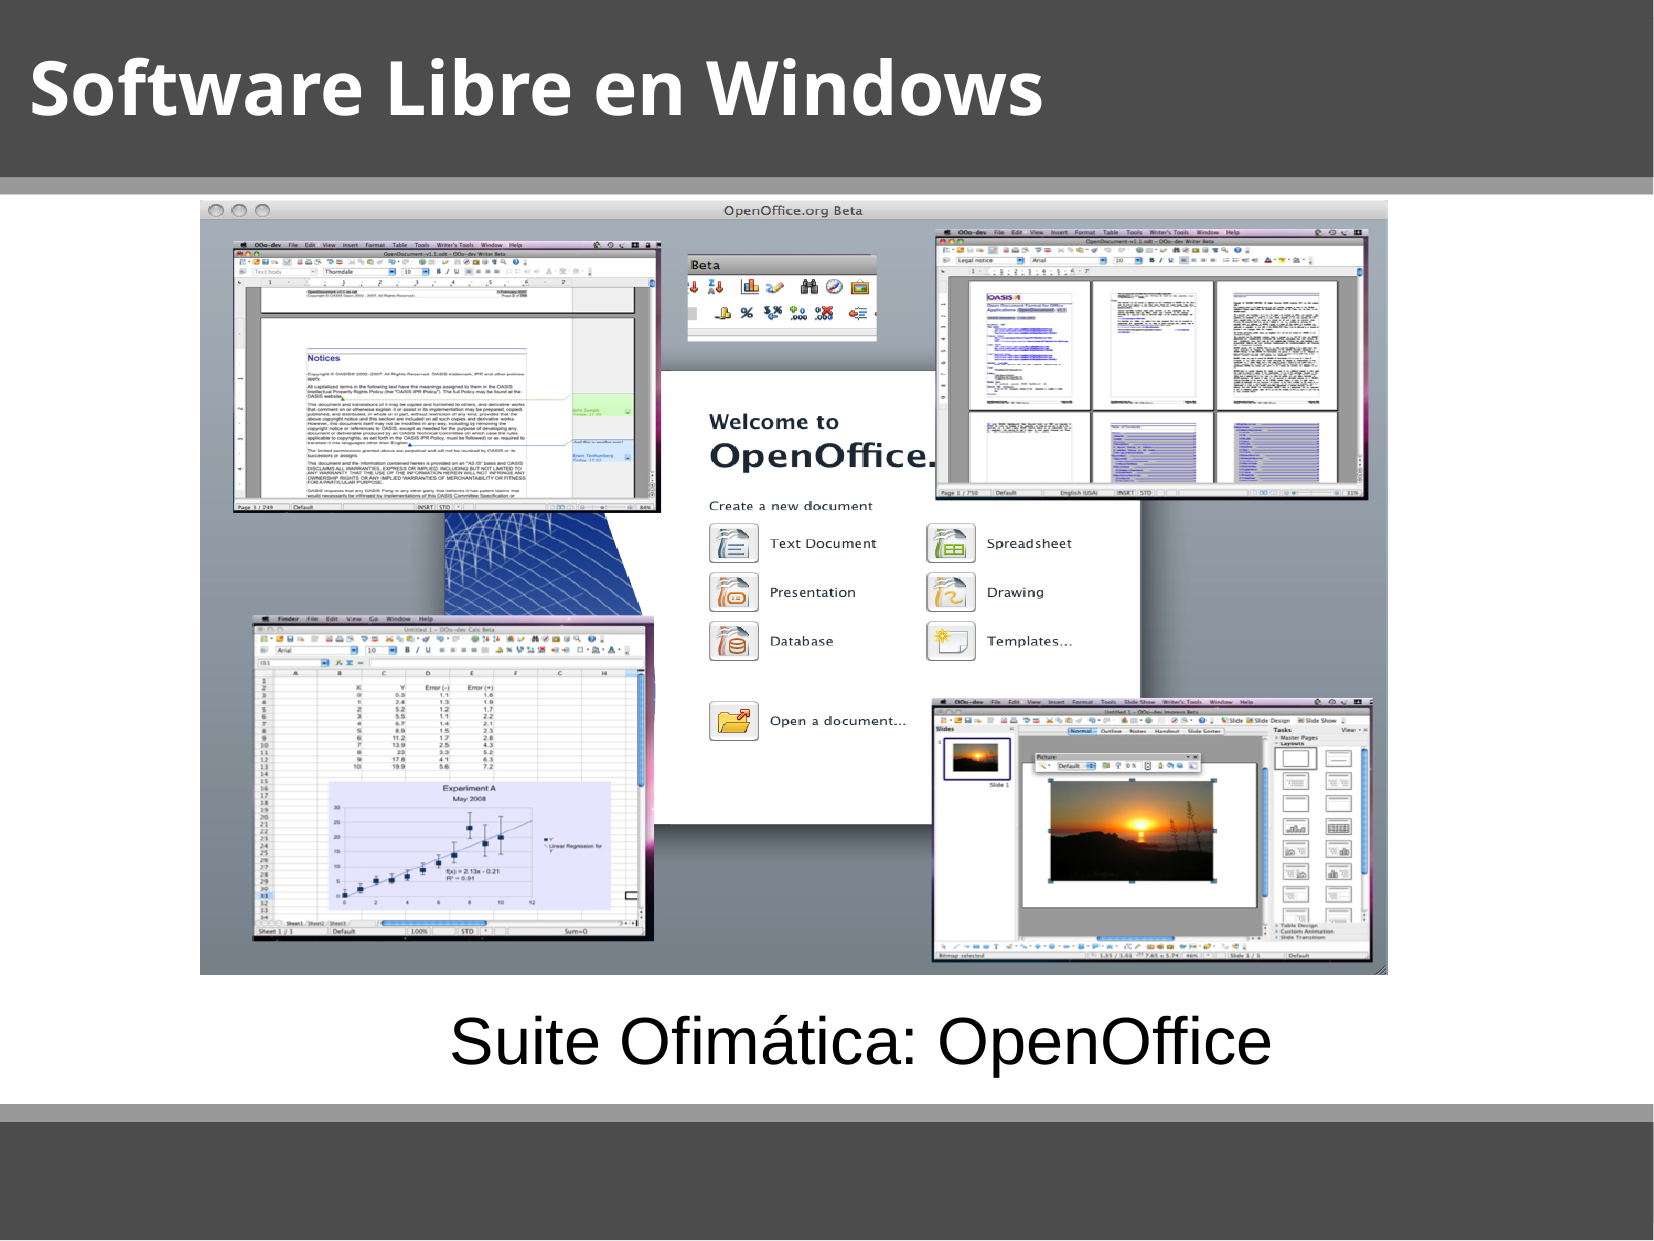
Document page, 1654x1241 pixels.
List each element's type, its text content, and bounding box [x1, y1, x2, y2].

title Software Libre en Windows [29, 15, 1654, 158]
list Suite Ofimática: OpenOffice [29, 1003, 1625, 1093]
picture [200, 200, 1388, 975]
